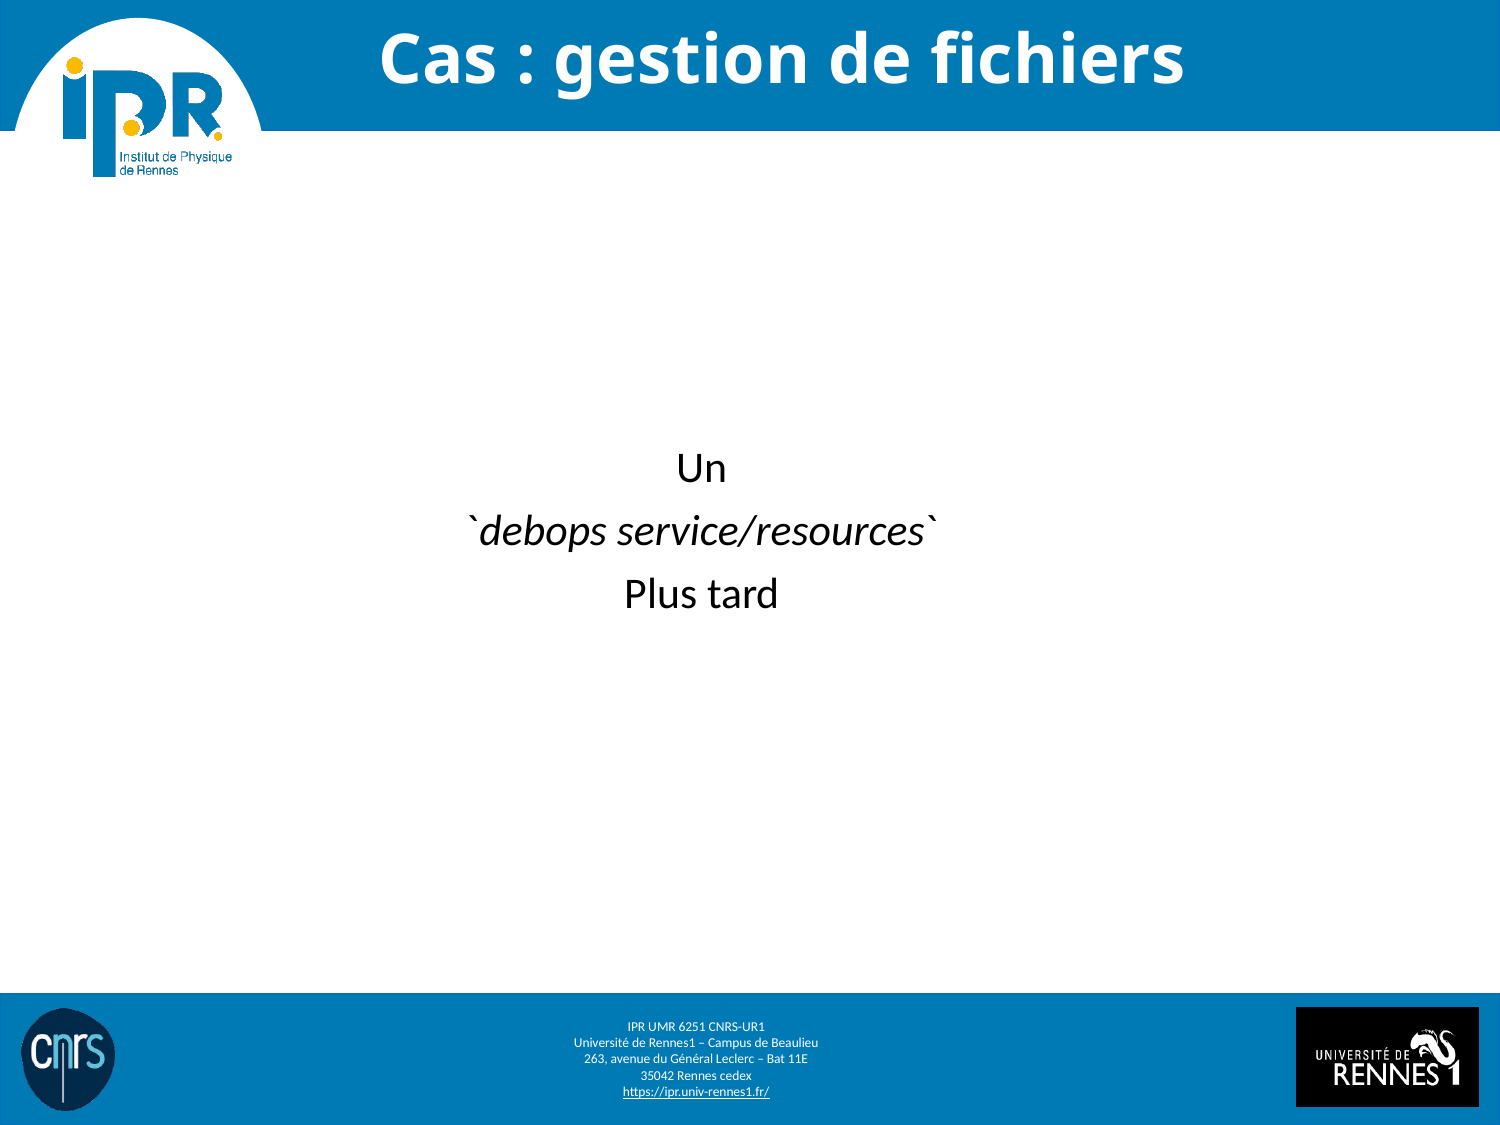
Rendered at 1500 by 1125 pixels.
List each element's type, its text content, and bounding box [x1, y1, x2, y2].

picture [189, 89, 205, 103]
title Cas : gestion de fichiers [218, 0, 1347, 122]
picture [22, 1009, 114, 1110]
picture [63, 57, 232, 181]
list Un `debops service/resources` Plus tard [423, 437, 1077, 650]
picture [1297, 1008, 1478, 1106]
picture [213, 110, 218, 121]
